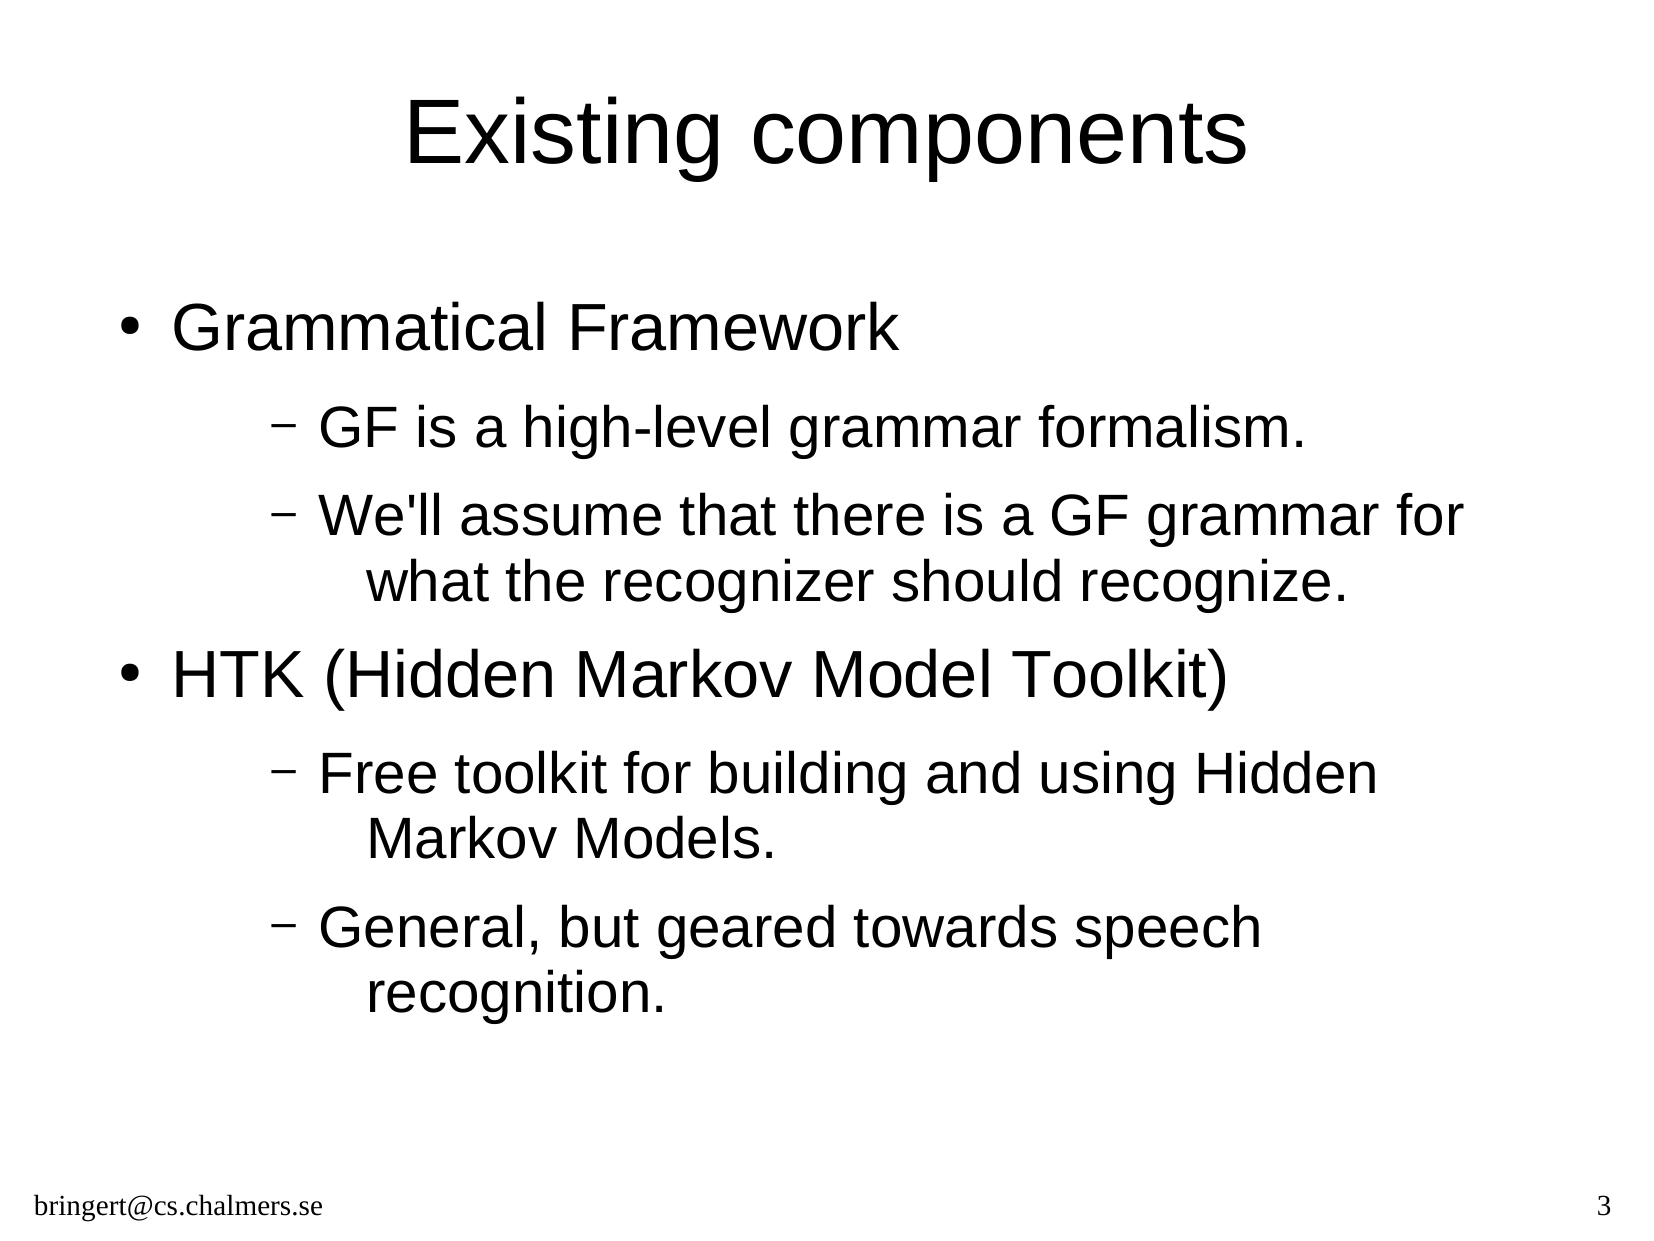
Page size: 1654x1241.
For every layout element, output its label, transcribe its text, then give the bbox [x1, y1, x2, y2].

title Existing components [87, 31, 1567, 232]
list Grammatical Framework GF is a high-level grammar formalism. We'll assume that there is a GF grammar for what the recognizer should recognize. HTK (Hidden Markov Model Toolkit) Free toolkit for building and using Hidden Markov Models. General, but geared towards speech recognition. [82, 290, 1571, 1109]
